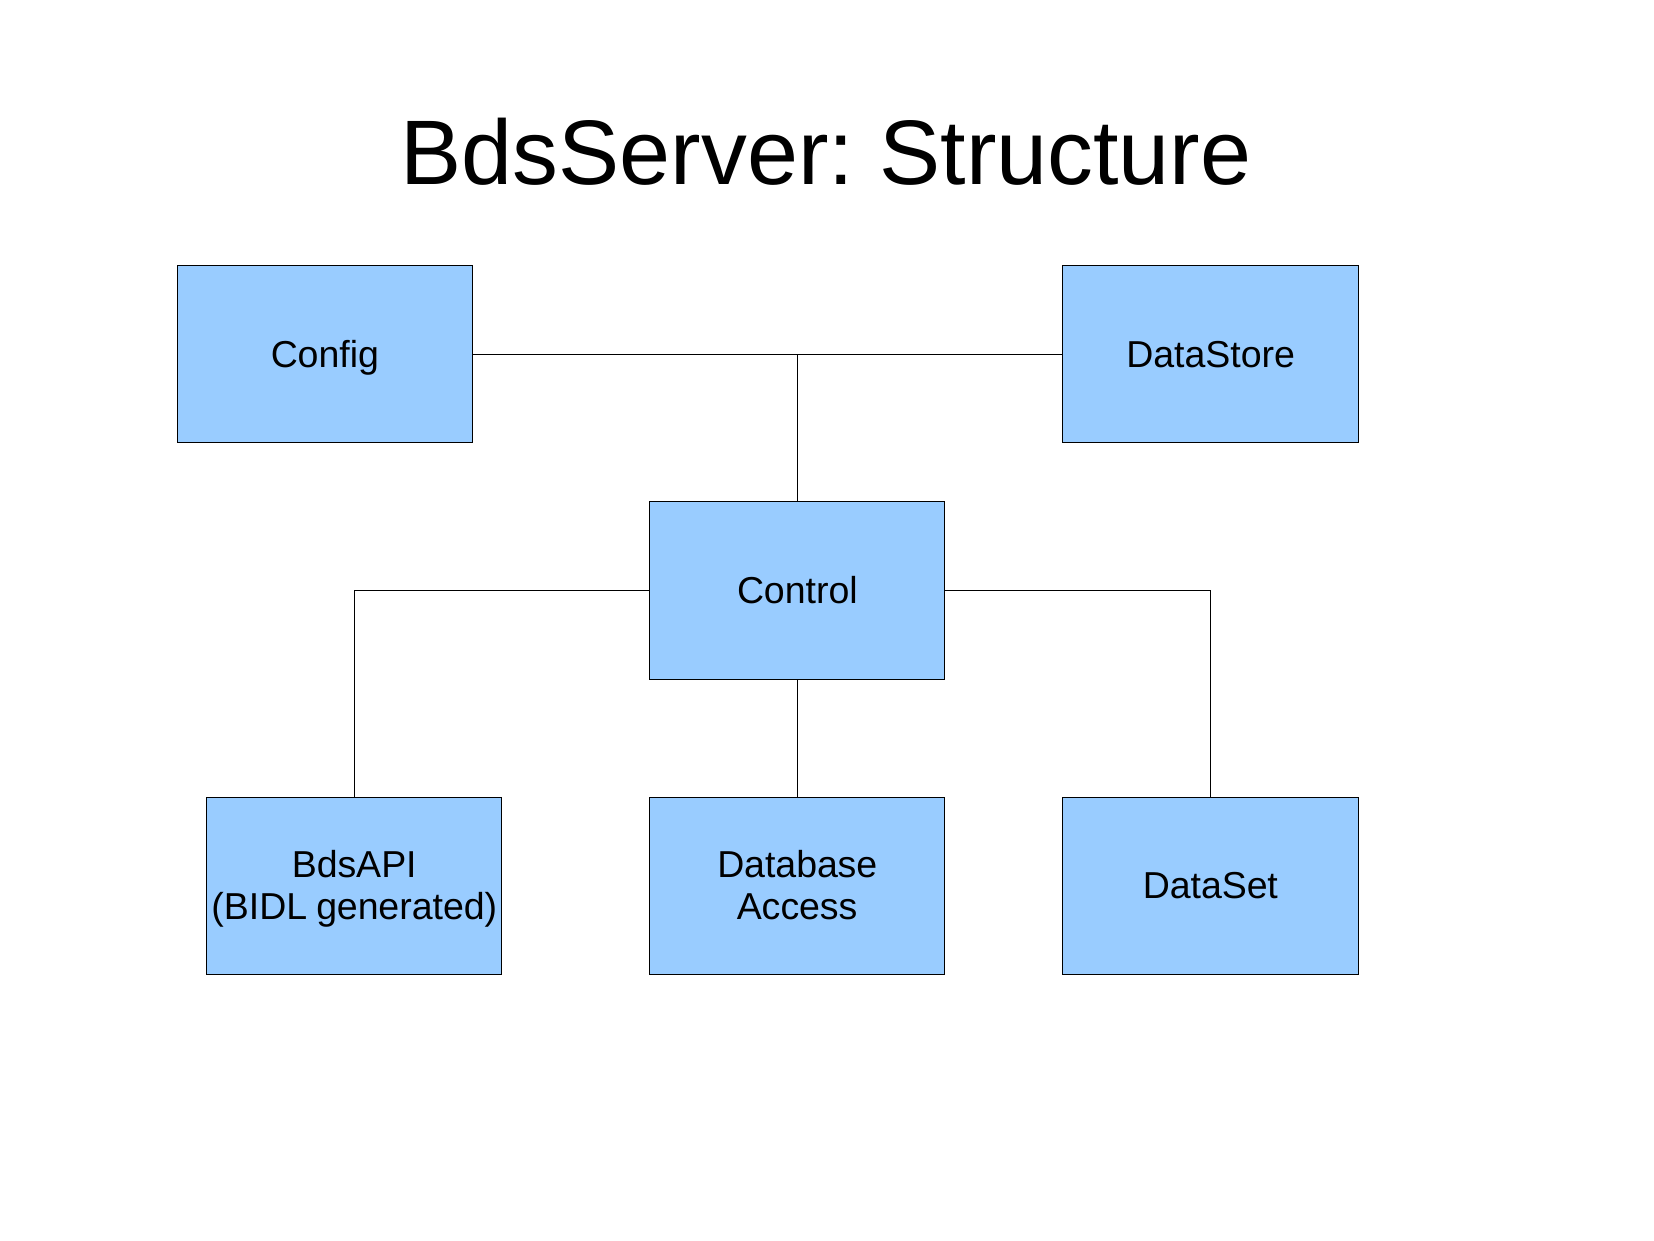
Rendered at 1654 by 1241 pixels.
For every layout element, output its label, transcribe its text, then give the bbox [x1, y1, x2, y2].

text_box BdsAPI (BIDL generated) [206, 797, 502, 975]
text_box DataSet [1062, 797, 1359, 975]
text_box DataStore [1062, 265, 1359, 443]
text_box Config [177, 265, 473, 443]
title BdsServer: Structure [82, 56, 1571, 250]
text_box Control [649, 501, 945, 680]
text_box Database Access [649, 797, 945, 975]
